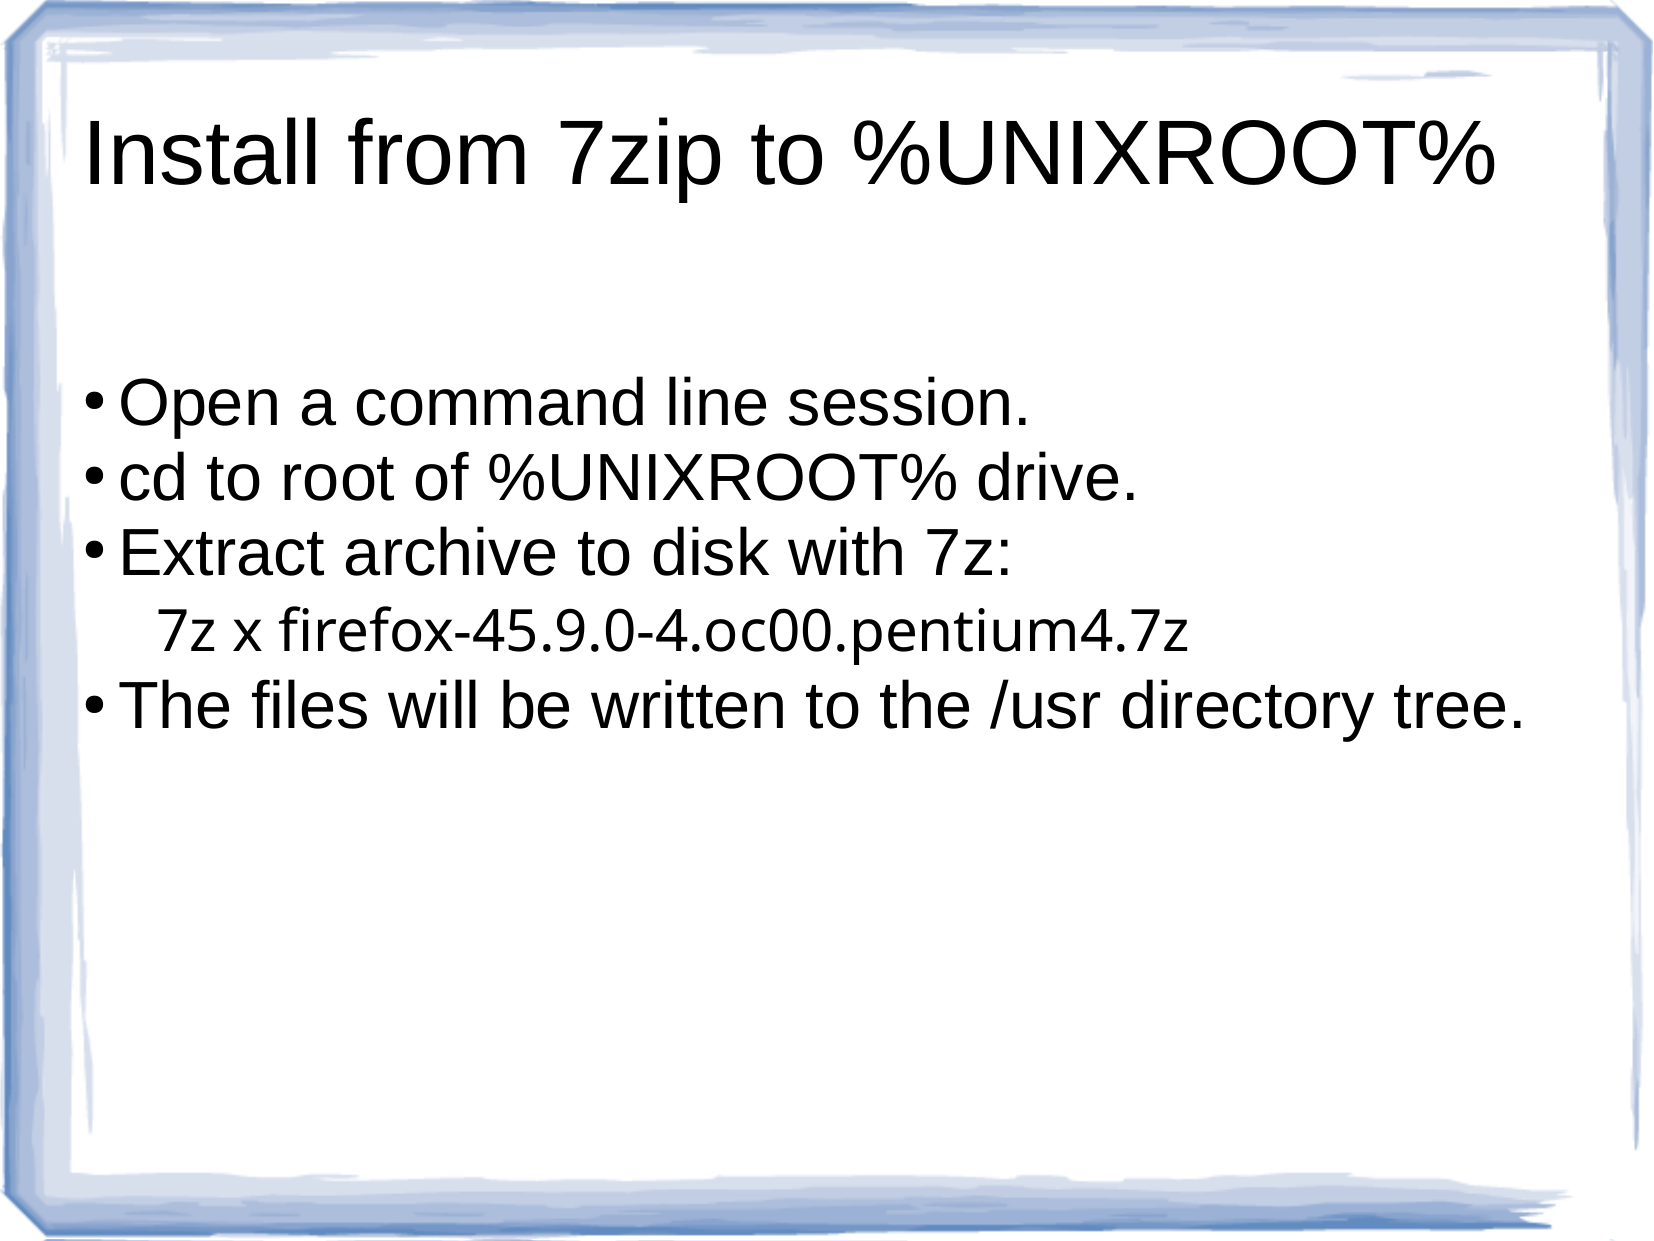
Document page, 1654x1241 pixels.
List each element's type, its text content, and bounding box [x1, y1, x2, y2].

picture [0, 0, 1654, 1241]
title Install from 7zip to %UNIXROOT% [82, 49, 1571, 257]
subtitle Open a command line session. cd to root of %UNIXROOT% drive. Extract archive to disk with 7z: 7z x firefox-45.9.0-4.oc00.pentium4.7z The files will be written to the /usr directory tree. [82, 290, 1571, 1109]
